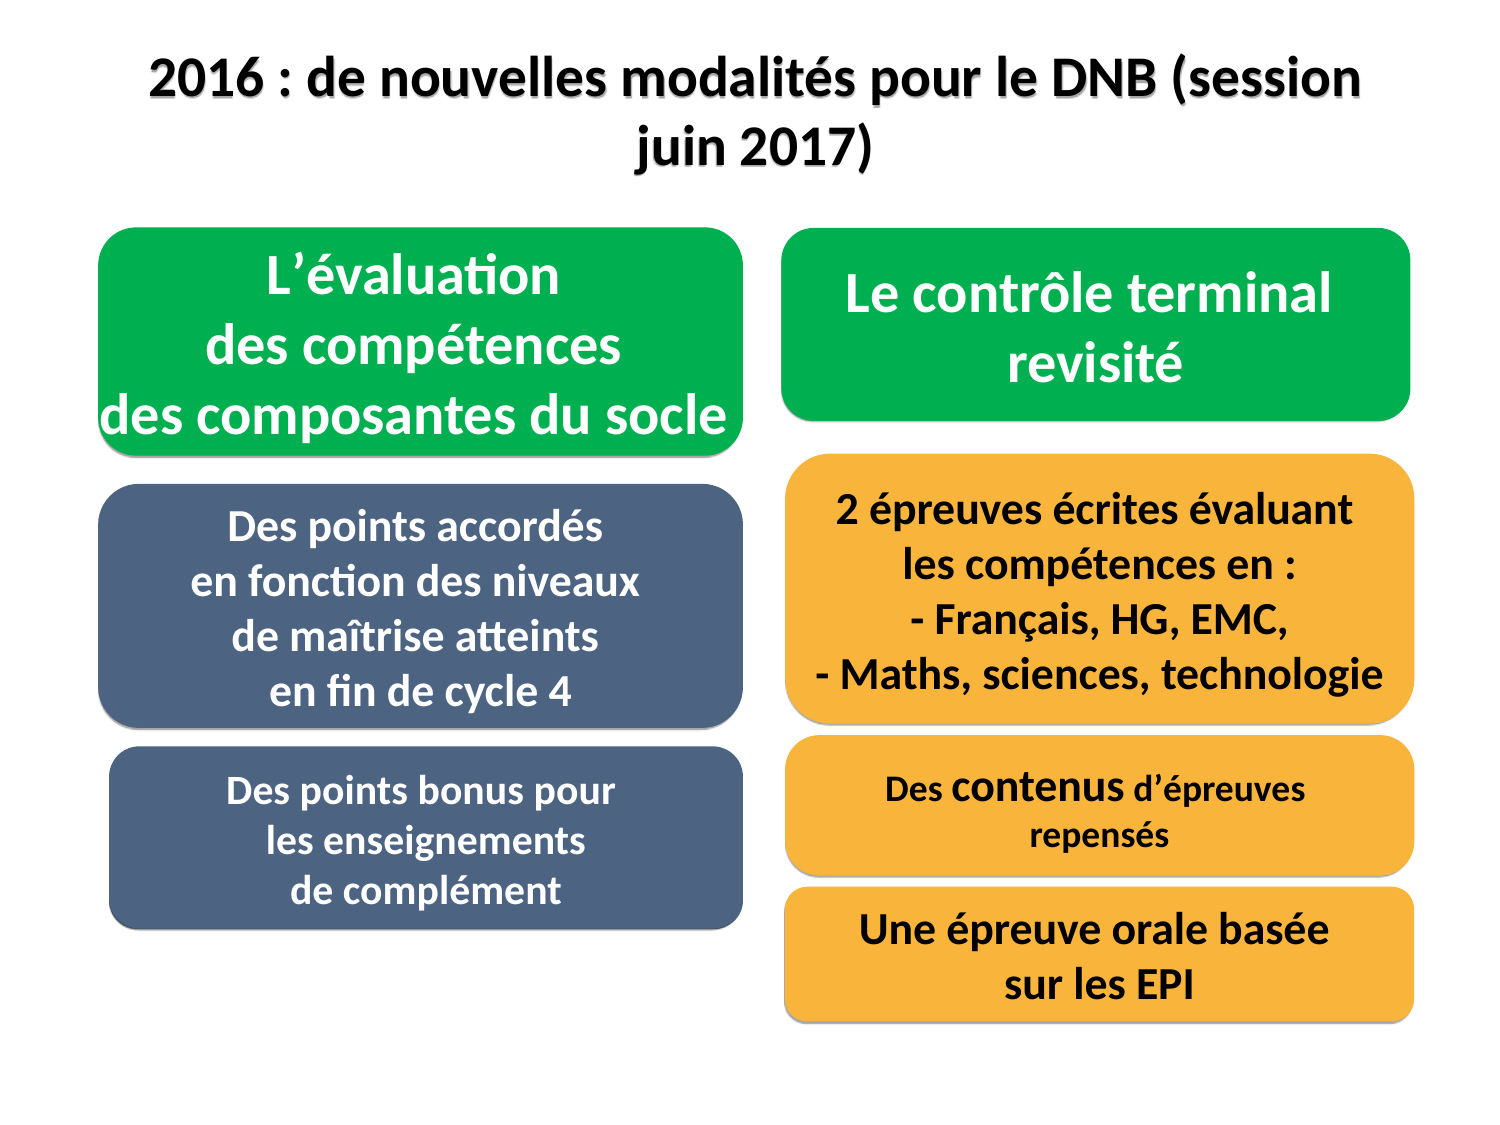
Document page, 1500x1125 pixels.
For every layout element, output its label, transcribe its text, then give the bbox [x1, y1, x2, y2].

text_box Des points bonus pour les enseignements de complément [109, 746, 743, 929]
text_box L’évaluation des compétences des composantes du socle [98, 227, 743, 456]
text_box 2 épreuves écrites évaluant les compétences en : - Français, HG, EMC, - Maths, sciences, technologie [785, 453, 1415, 724]
text_box Le contrôle terminal revisité [781, 227, 1411, 421]
title 2016 : de nouvelles modalités pour le DNB (session juin 2017) [100, 31, 1412, 185]
text_box Une épreuve orale basée sur les EPI [784, 886, 1415, 1022]
text_box Des points accordés en fonction des niveaux de maîtrise atteints en fin de cycle 4 [98, 483, 743, 728]
text_box Des contenus d’épreuves repensés [785, 735, 1415, 876]
